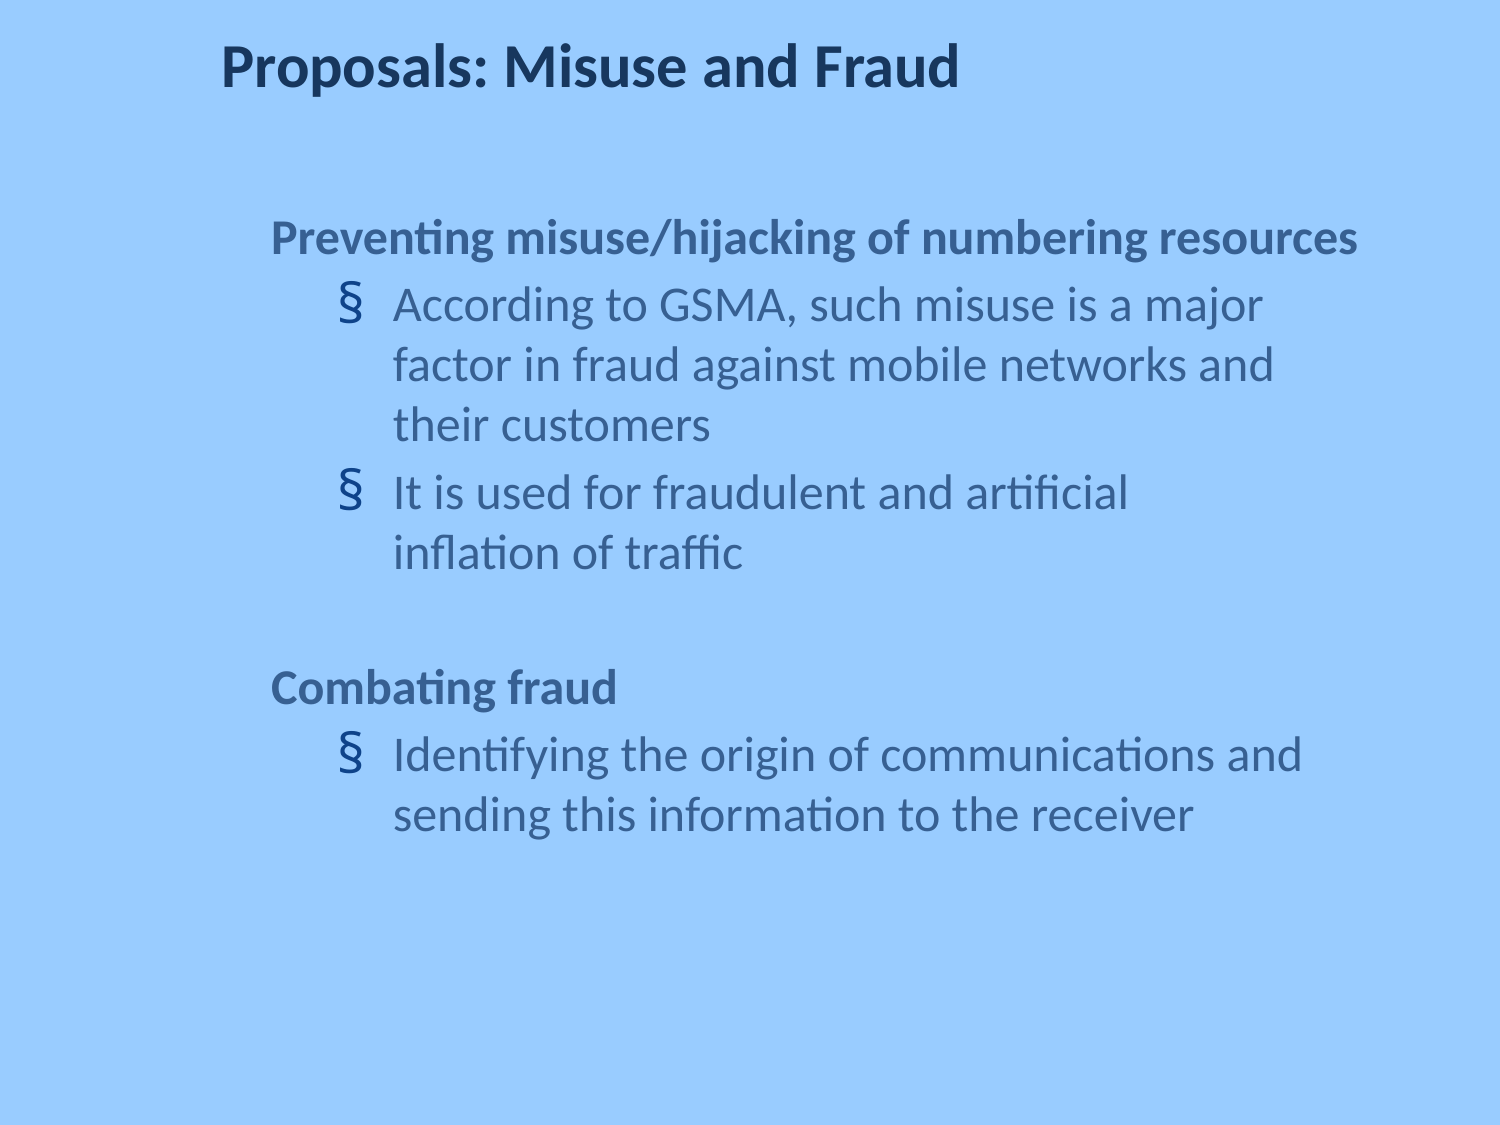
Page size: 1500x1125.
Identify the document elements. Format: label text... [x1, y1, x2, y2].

text_box Preventing misuse/hijacking of numbering resources According to GSMA, such misuse is a major factor in fraud against mobile networks and their customers It is used for fraudulent and artificial inflation of traffic Combating fraud Identifying the origin of communications and sending this information to the receiver [256, 196, 1425, 787]
text_box Proposals: Misuse and Fraud [206, 9, 1484, 109]
